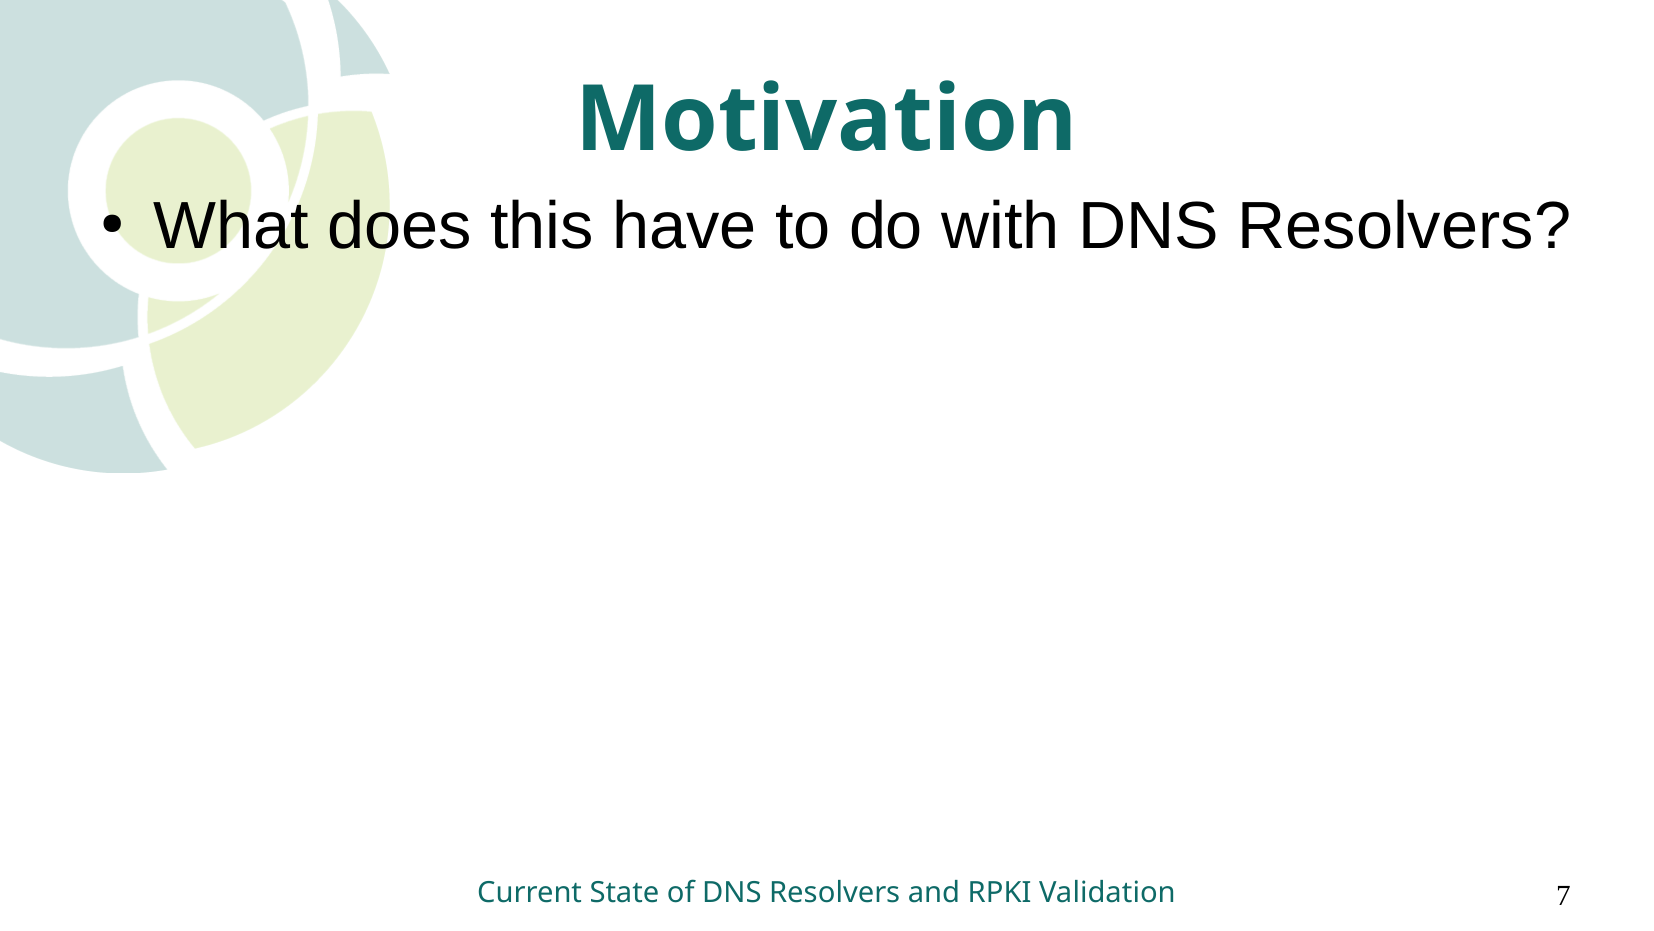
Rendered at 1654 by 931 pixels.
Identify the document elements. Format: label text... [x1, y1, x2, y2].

title Motivation [82, 37, 1571, 188]
list What does this have to do with DNS Resolvers? [82, 188, 1583, 728]
